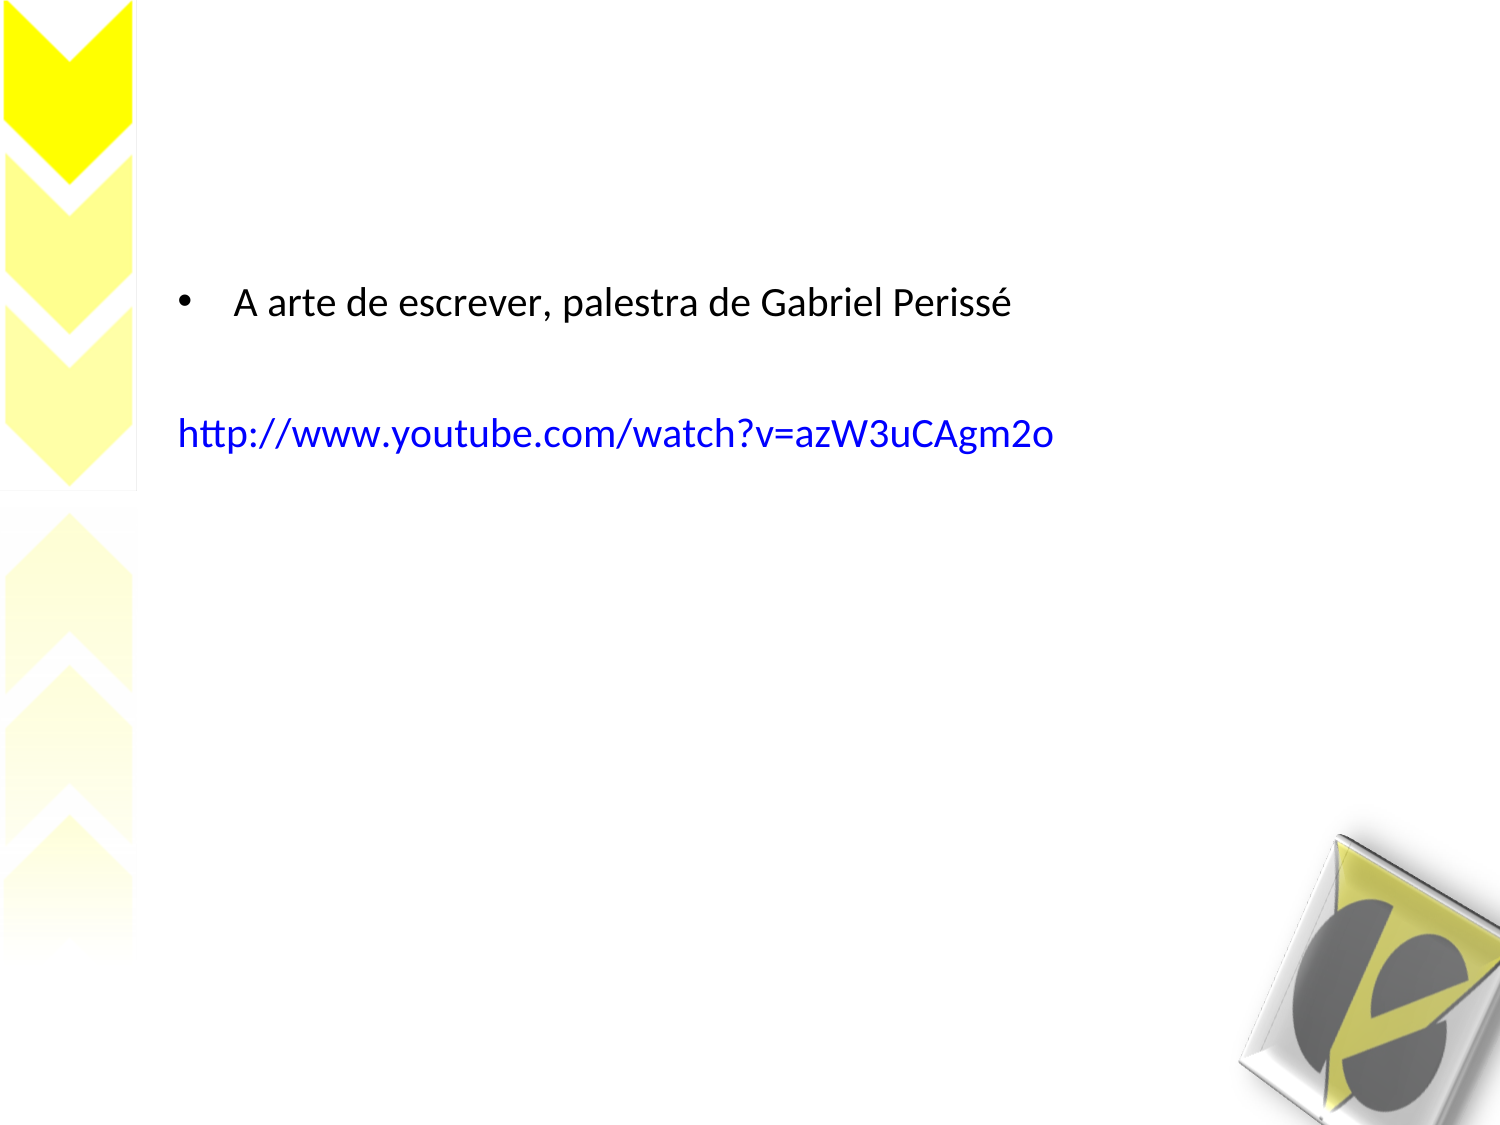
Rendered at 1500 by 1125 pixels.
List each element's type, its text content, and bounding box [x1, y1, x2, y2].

list A arte de escrever, palestra de Gabriel Perissé http://www.youtube.com/watch?v=azW3uCAgm2o [162, 262, 1351, 1006]
picture [0, 0, 140, 1003]
picture [1194, 786, 1500, 1125]
